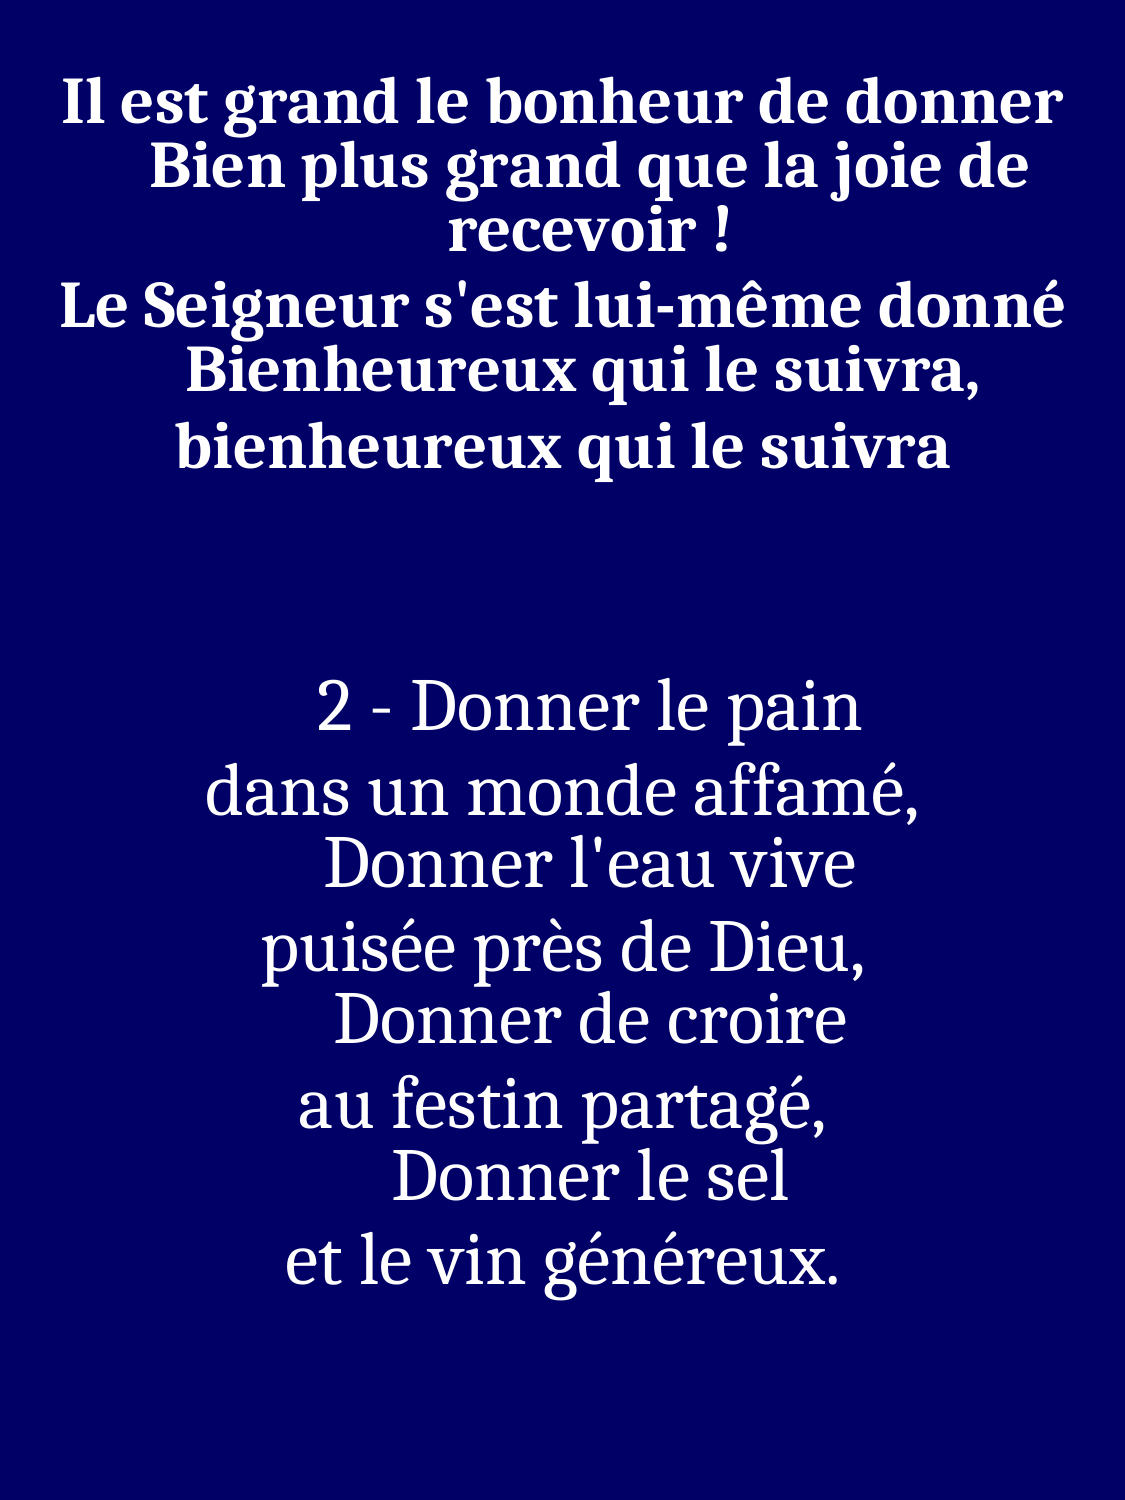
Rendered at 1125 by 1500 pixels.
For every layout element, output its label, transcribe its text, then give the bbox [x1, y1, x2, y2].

text_box Il est grand le bonheur de donner Bien plus grand que la joie de recevoir ! Le Seigneur s'est lui-même donné Bienheureux qui le suivra, bienheureux qui le suivra 2 - Donner le pain dans un monde affamé, Donner l'eau vive puisée près de Dieu, Donner de croire au festin partagé, Donner le sel et le vin généreux. [0, 64, 1125, 1241]
